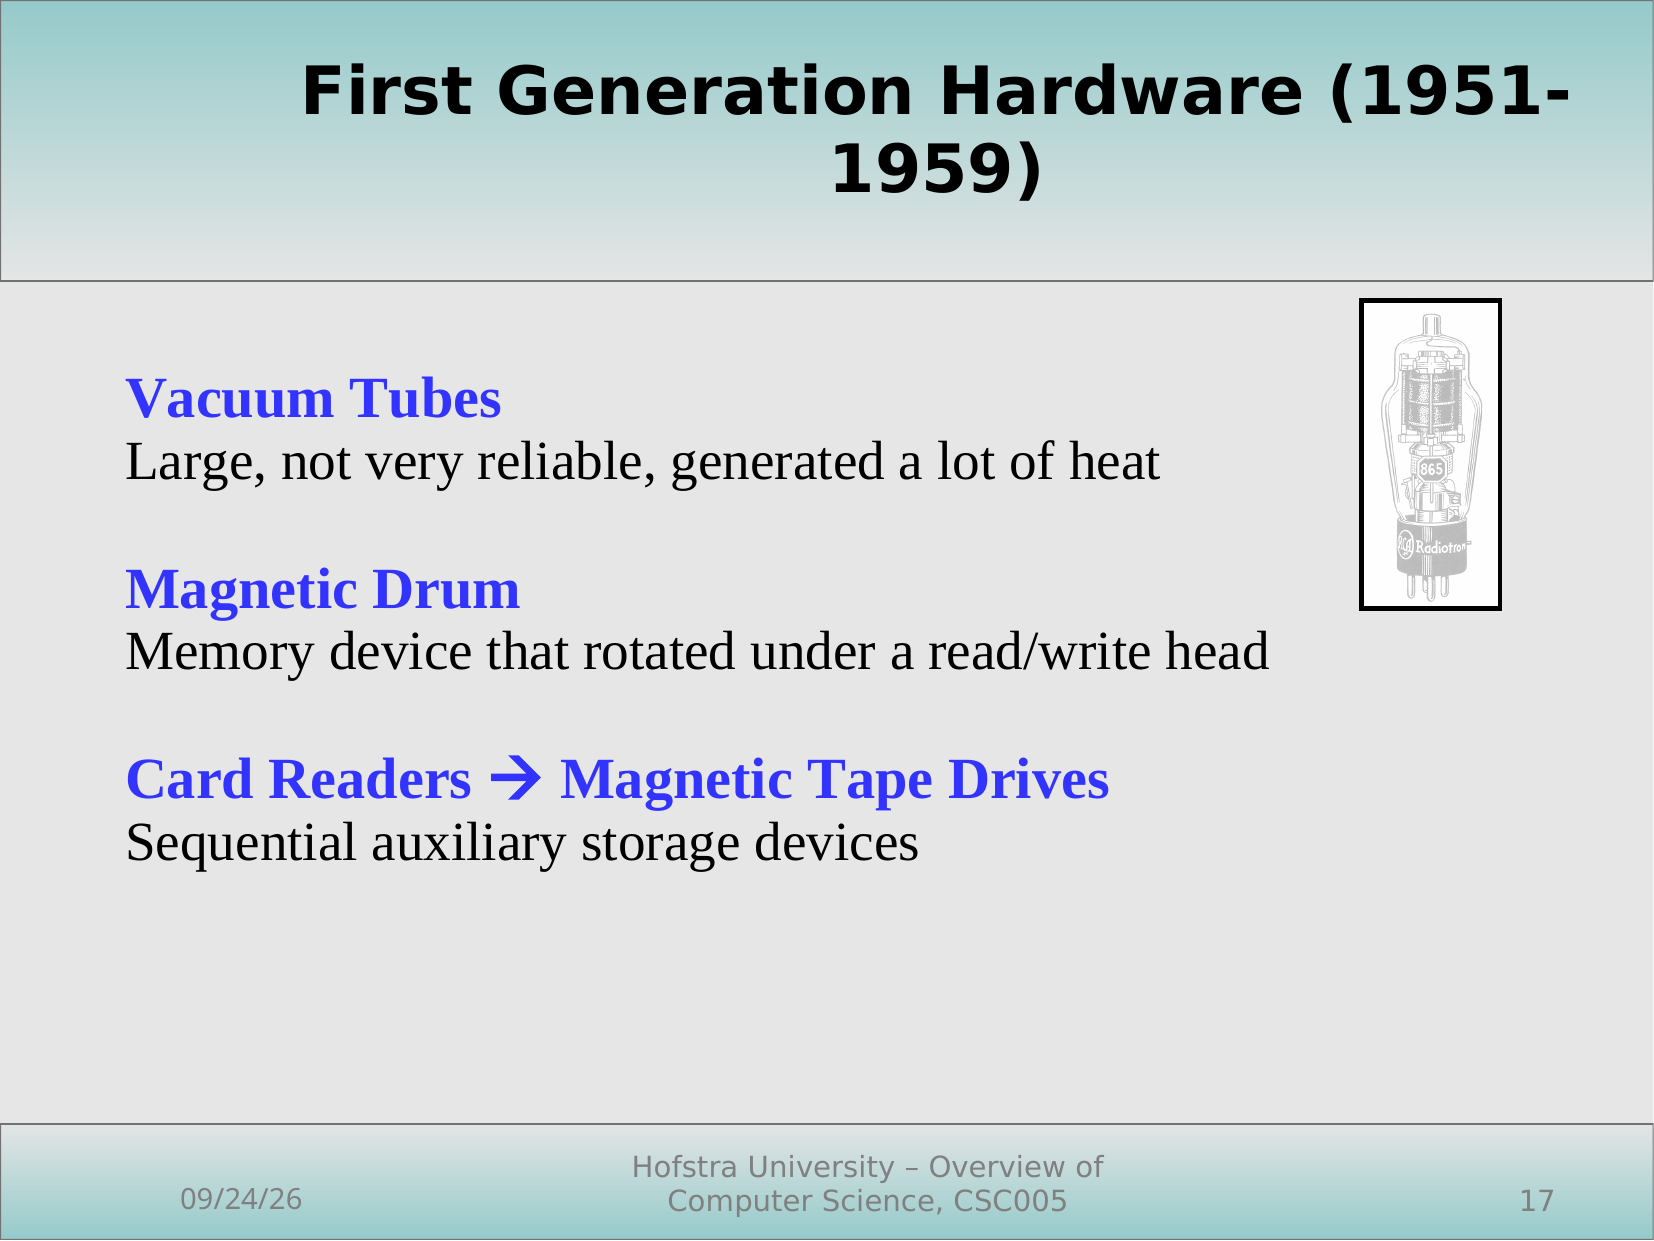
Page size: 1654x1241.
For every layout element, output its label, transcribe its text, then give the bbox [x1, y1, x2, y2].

text_box Vacuum Tubes Large, not very reliable, generated a lot of heat Magnetic Drum Memory device that rotated under a read/write head Card Readers  Magnetic Tape Drives Sequential auxiliary storage devices [110, 358, 1516, 881]
picture [1364, 303, 1498, 607]
title First Generation Hardware (1951-1959) [234, 27, 1640, 235]
